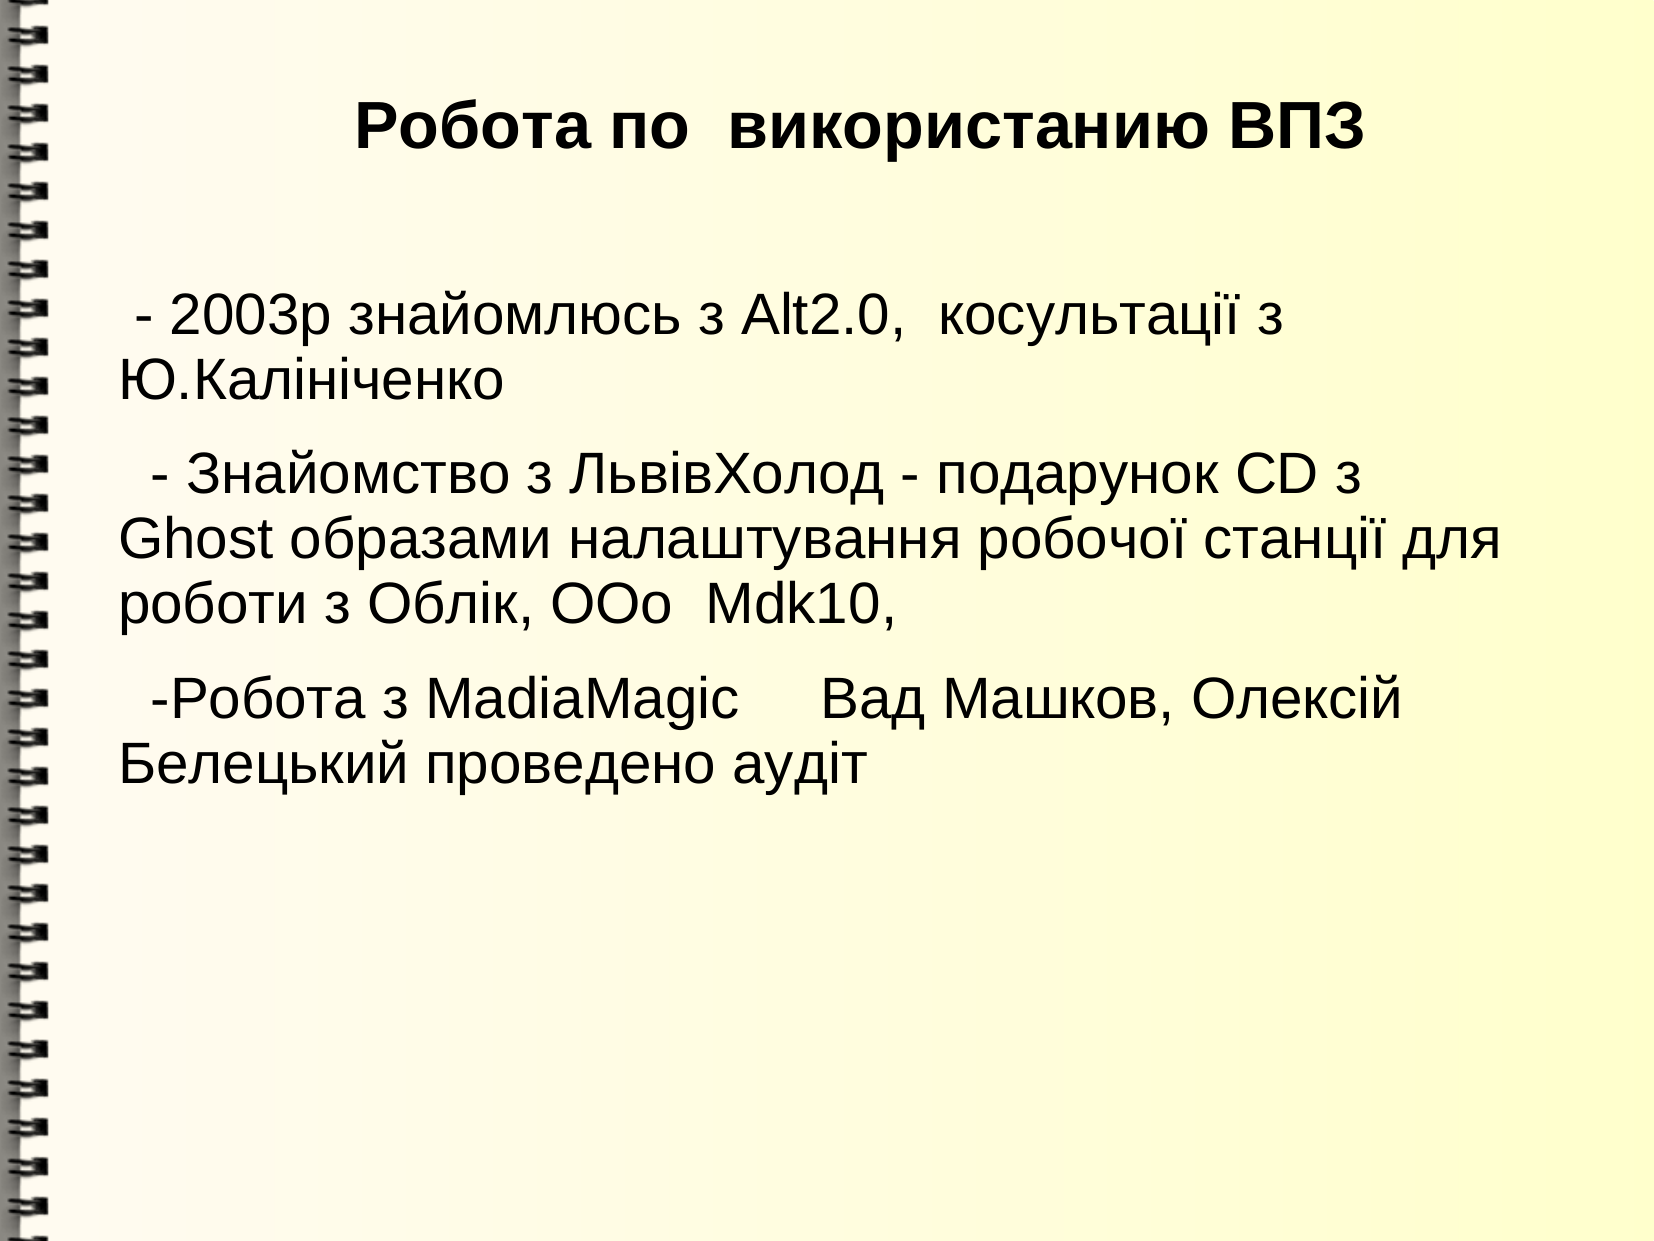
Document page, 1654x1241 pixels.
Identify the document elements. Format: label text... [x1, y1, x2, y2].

list Робота по використанию ВПЗ - 2003р знайомлюсь з Alt2.0, косультації з Ю.Калініченко - Знайомство з ЛьвівХолод - подарунок CD з Ghost образами налаштування робочої станції для роботи з Облік, OOo Mdk10, -Робота з MadiaMagic Вад Машков, Олексій Белецький проведено аудіт [118, 88, 1531, 1123]
picture [0, 0, 1654, 1241]
